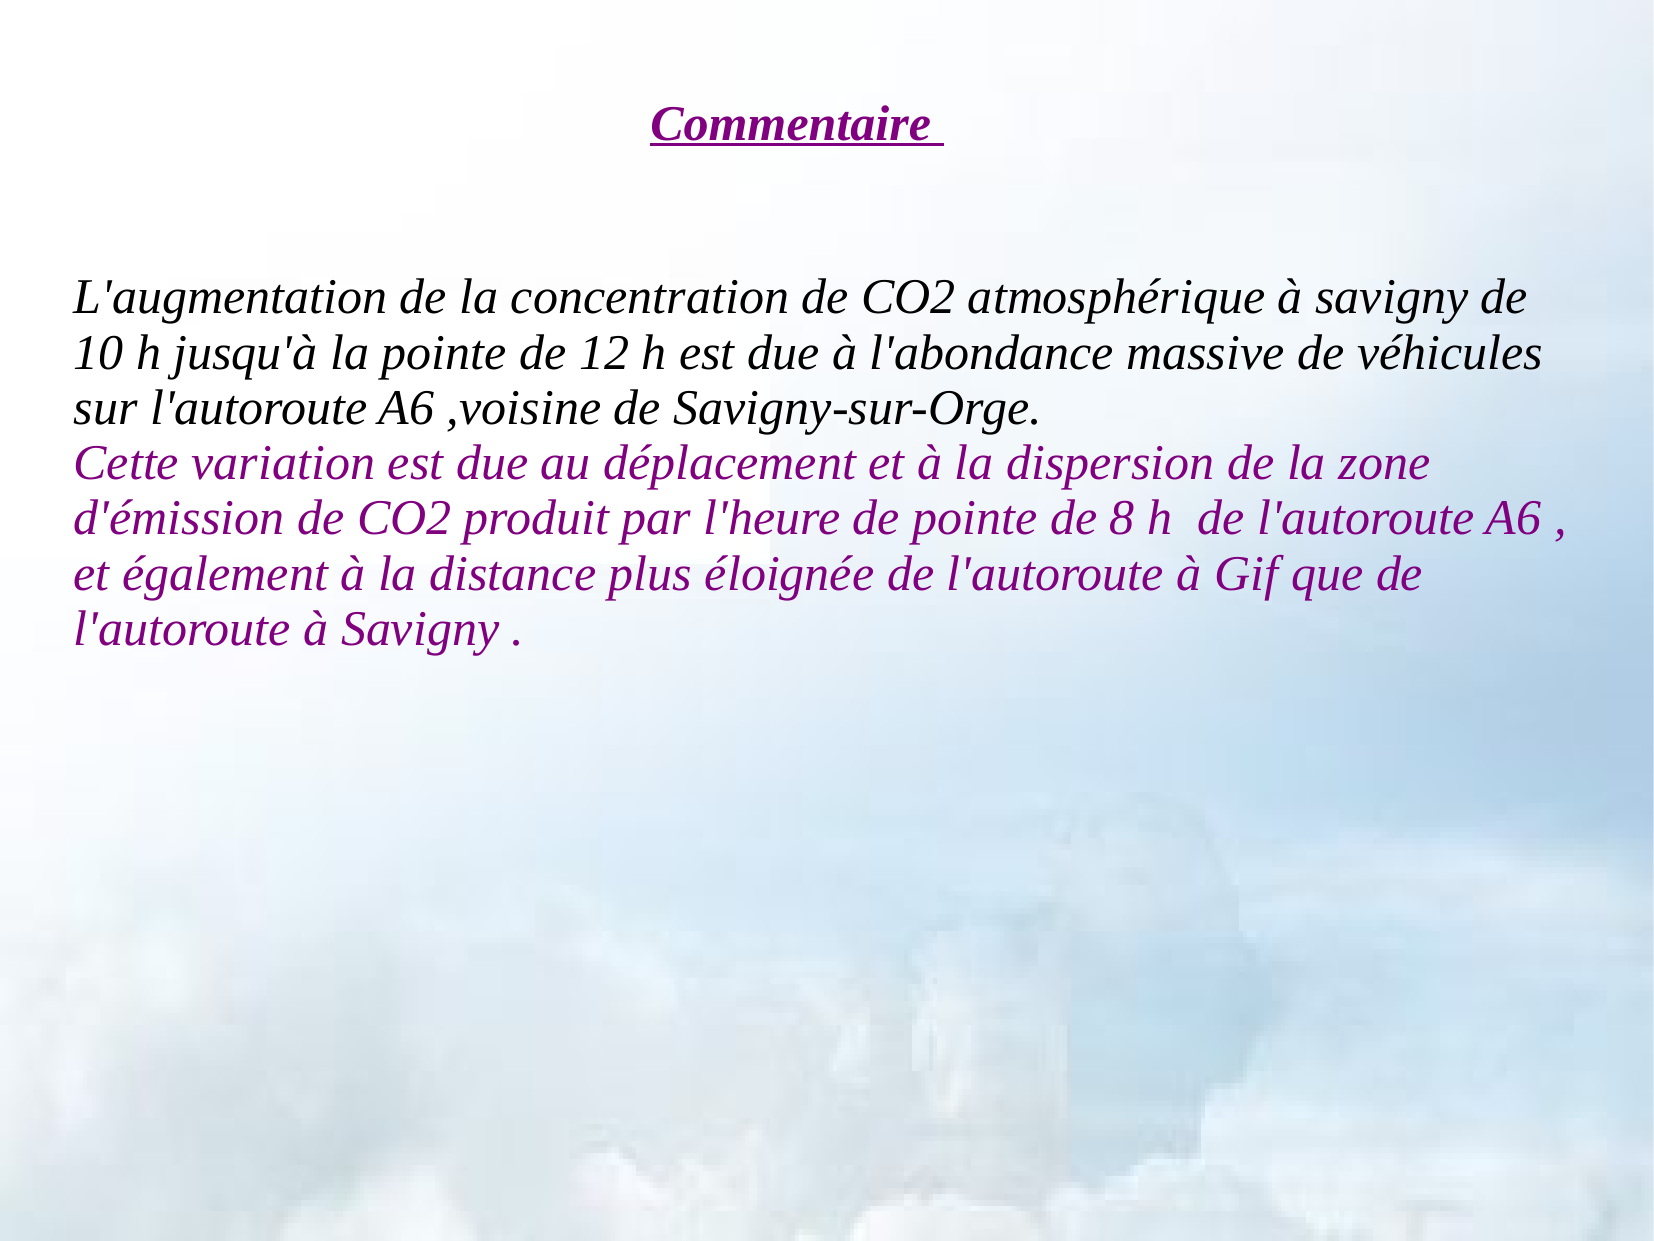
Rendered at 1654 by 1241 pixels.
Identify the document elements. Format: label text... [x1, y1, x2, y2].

text_box L'augmentation de la concentration de CO2 atmosphérique à savigny de 10 h jusqu'à la pointe de 12 h est due à l'abondance massive de véhicules sur l'autoroute A6 ,voisine de Savigny-sur-Orge. Cette variation est due au déplacement et à la dispersion de la zone d'émission de CO2 produit par l'heure de pointe de 8 h de l'autoroute A6 , et également à la distance plus éloignée de l'autoroute à Gif que de l'autoroute à Savigny . [59, 206, 1595, 668]
picture [0, 0, 1654, 1241]
text_box Commentaire [88, 88, 1506, 160]
